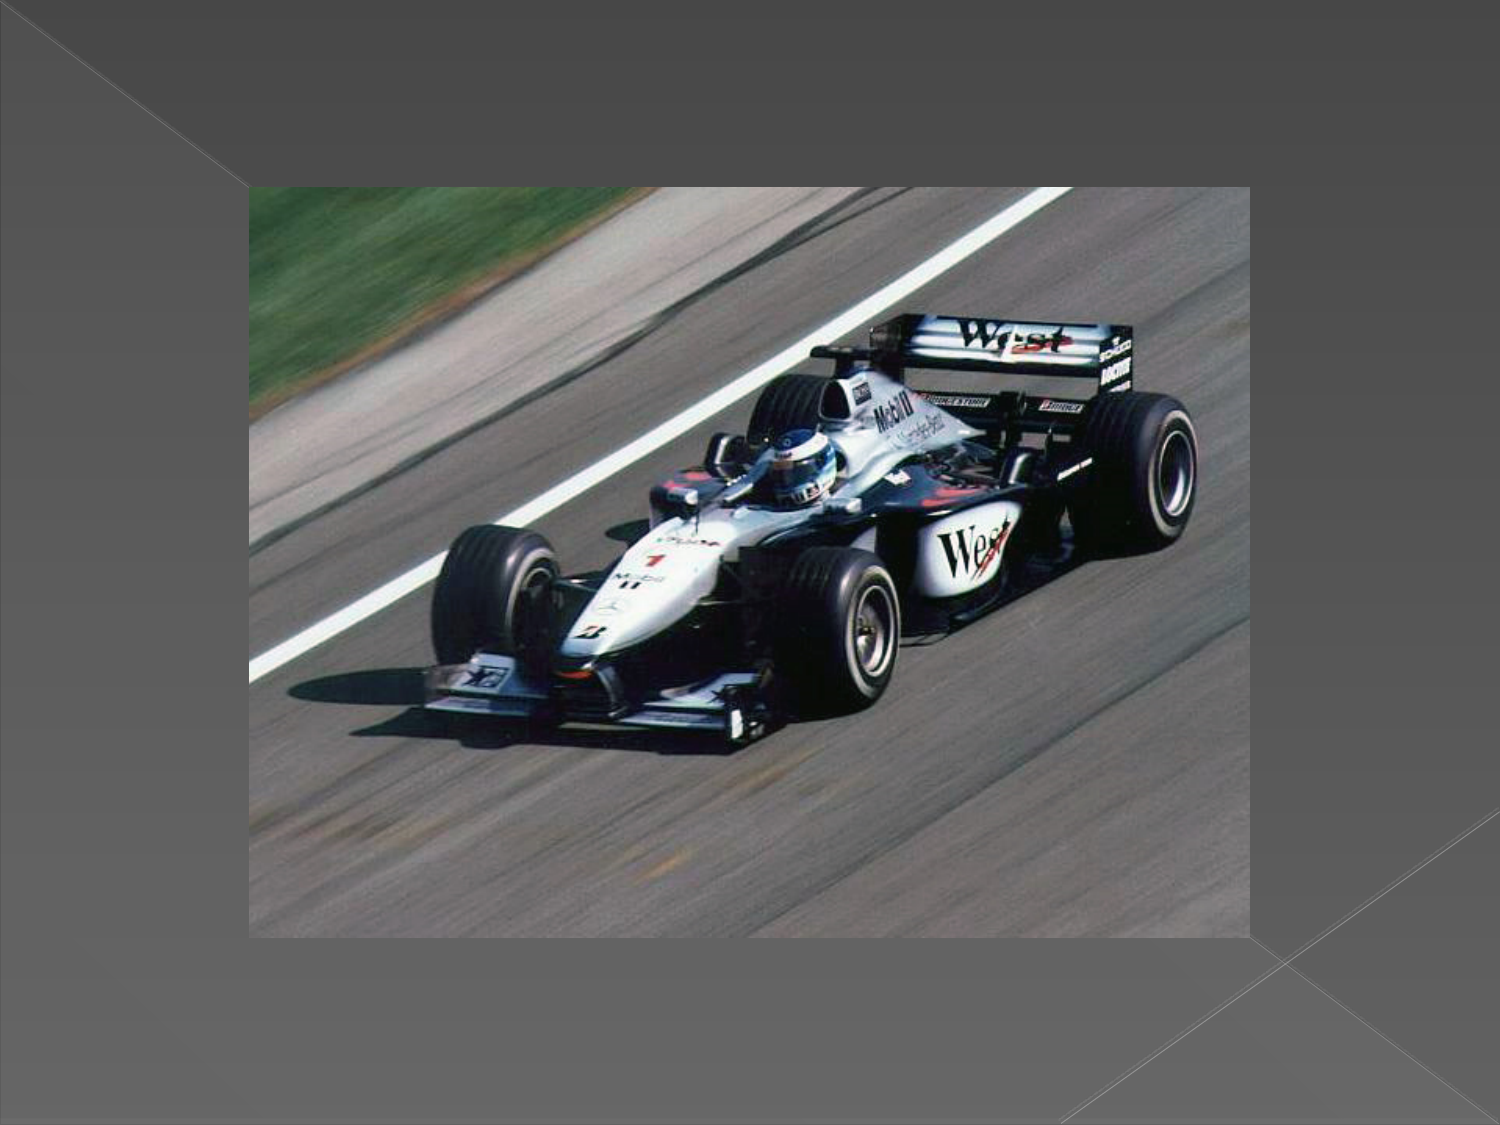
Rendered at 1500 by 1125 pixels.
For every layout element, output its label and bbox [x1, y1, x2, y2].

picture [249, 187, 1250, 938]
